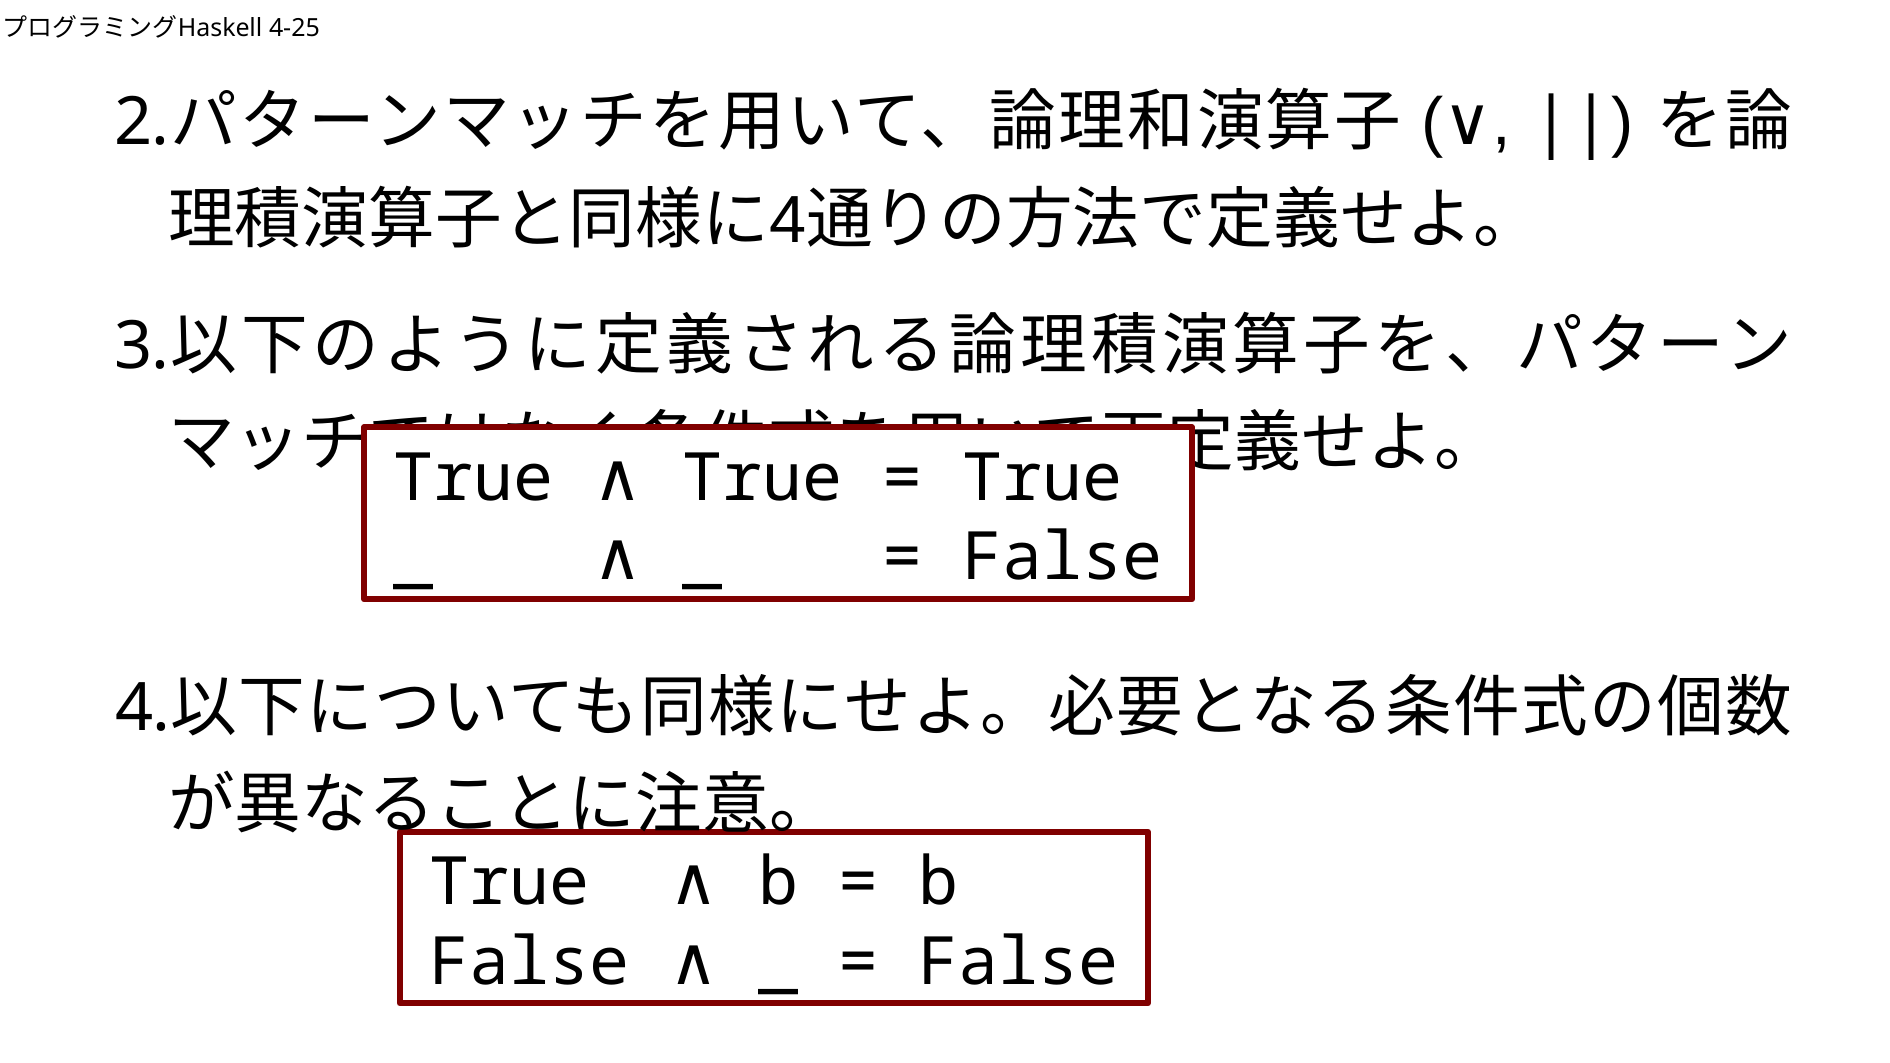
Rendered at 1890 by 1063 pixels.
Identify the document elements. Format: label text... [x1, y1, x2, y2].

text_box True ∧ b = b False ∧ _ = False [399, 831, 1148, 1004]
list パターンマッチを用いて、論理和演算子 (∨, ||) を論理積演算子と同様に4通りの方法で定義せよ。 以下のように定義される論理積演算子を、パターンマッチではなく条件式を用いて再定義せよ。 [94, 64, 1796, 368]
list 以下についても同様にせよ。必要となる条件式の個数が異なることに注意。 [94, 650, 1796, 790]
text_box True ∧ True = True _ ∧ _ = False [364, 427, 1193, 600]
